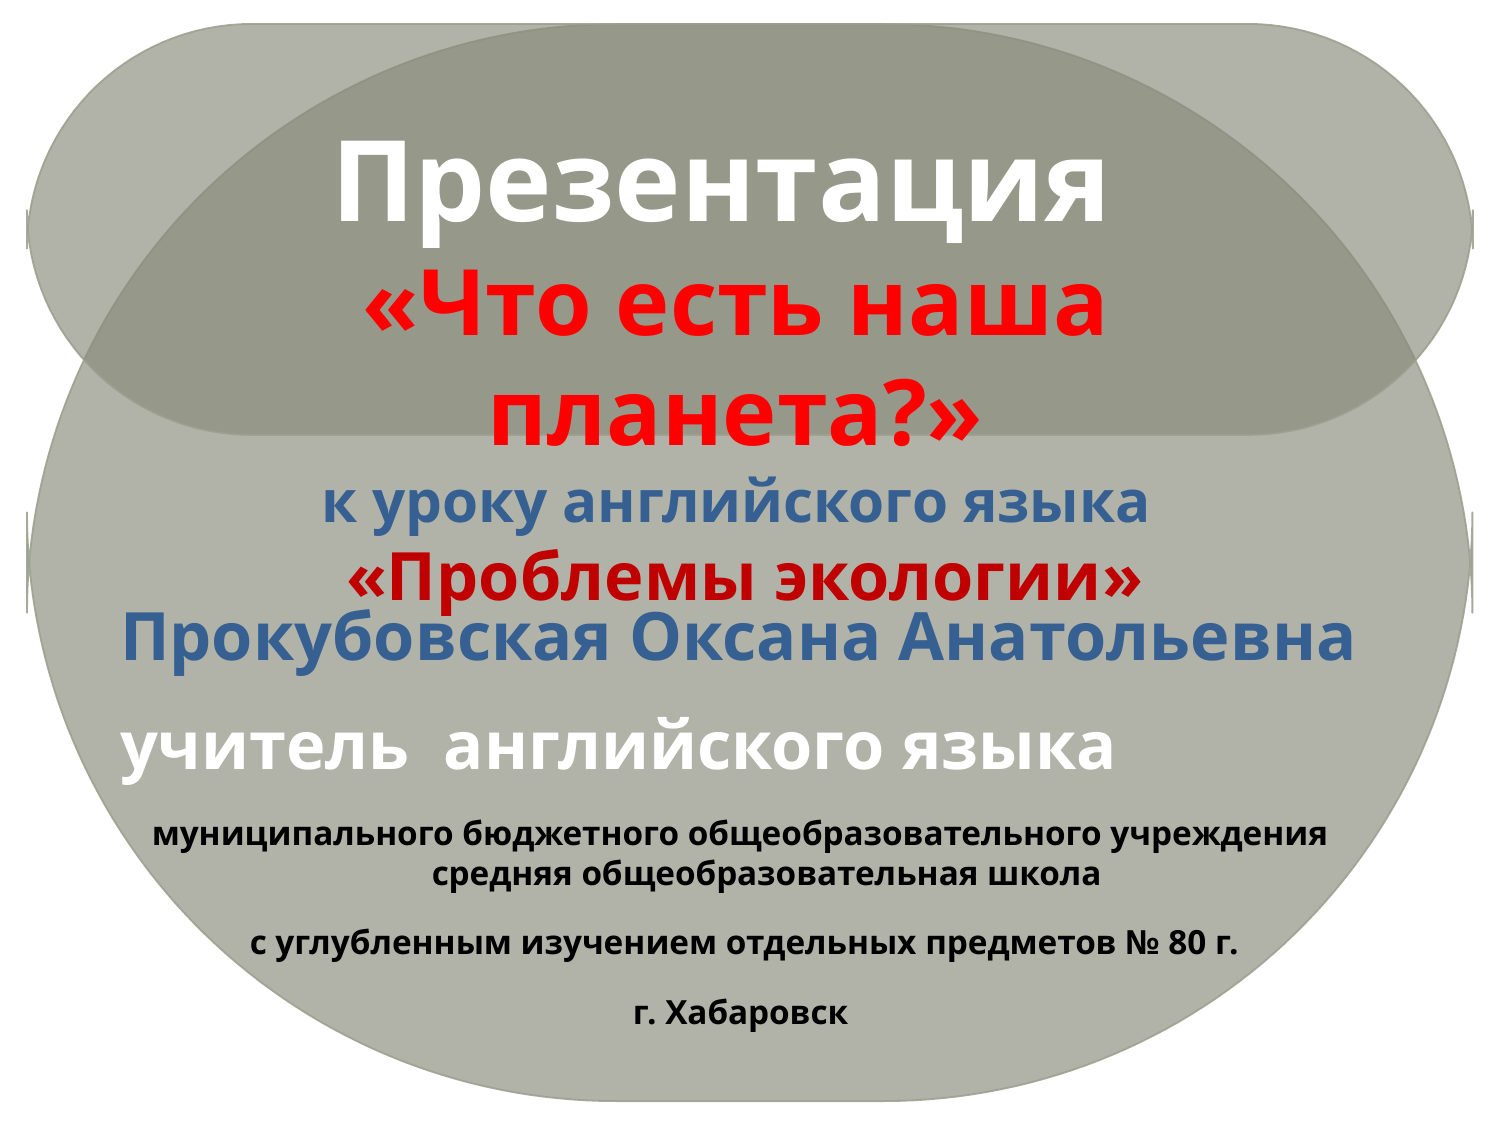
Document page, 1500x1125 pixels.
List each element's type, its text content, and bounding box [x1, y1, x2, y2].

subtitle Прокубовская Оксана Анатольевна учитель английского языка муниципального бюджетного общеобразовательного учреждения средняя общеобразовательная школа с углубленным изучением отдельных предметов № 80 г. г. Хабаровск [87, 586, 1376, 1047]
title Презентация «Что есть наша планета?» к уроку английского языка «Проблемы экологии» [87, 101, 1376, 586]
